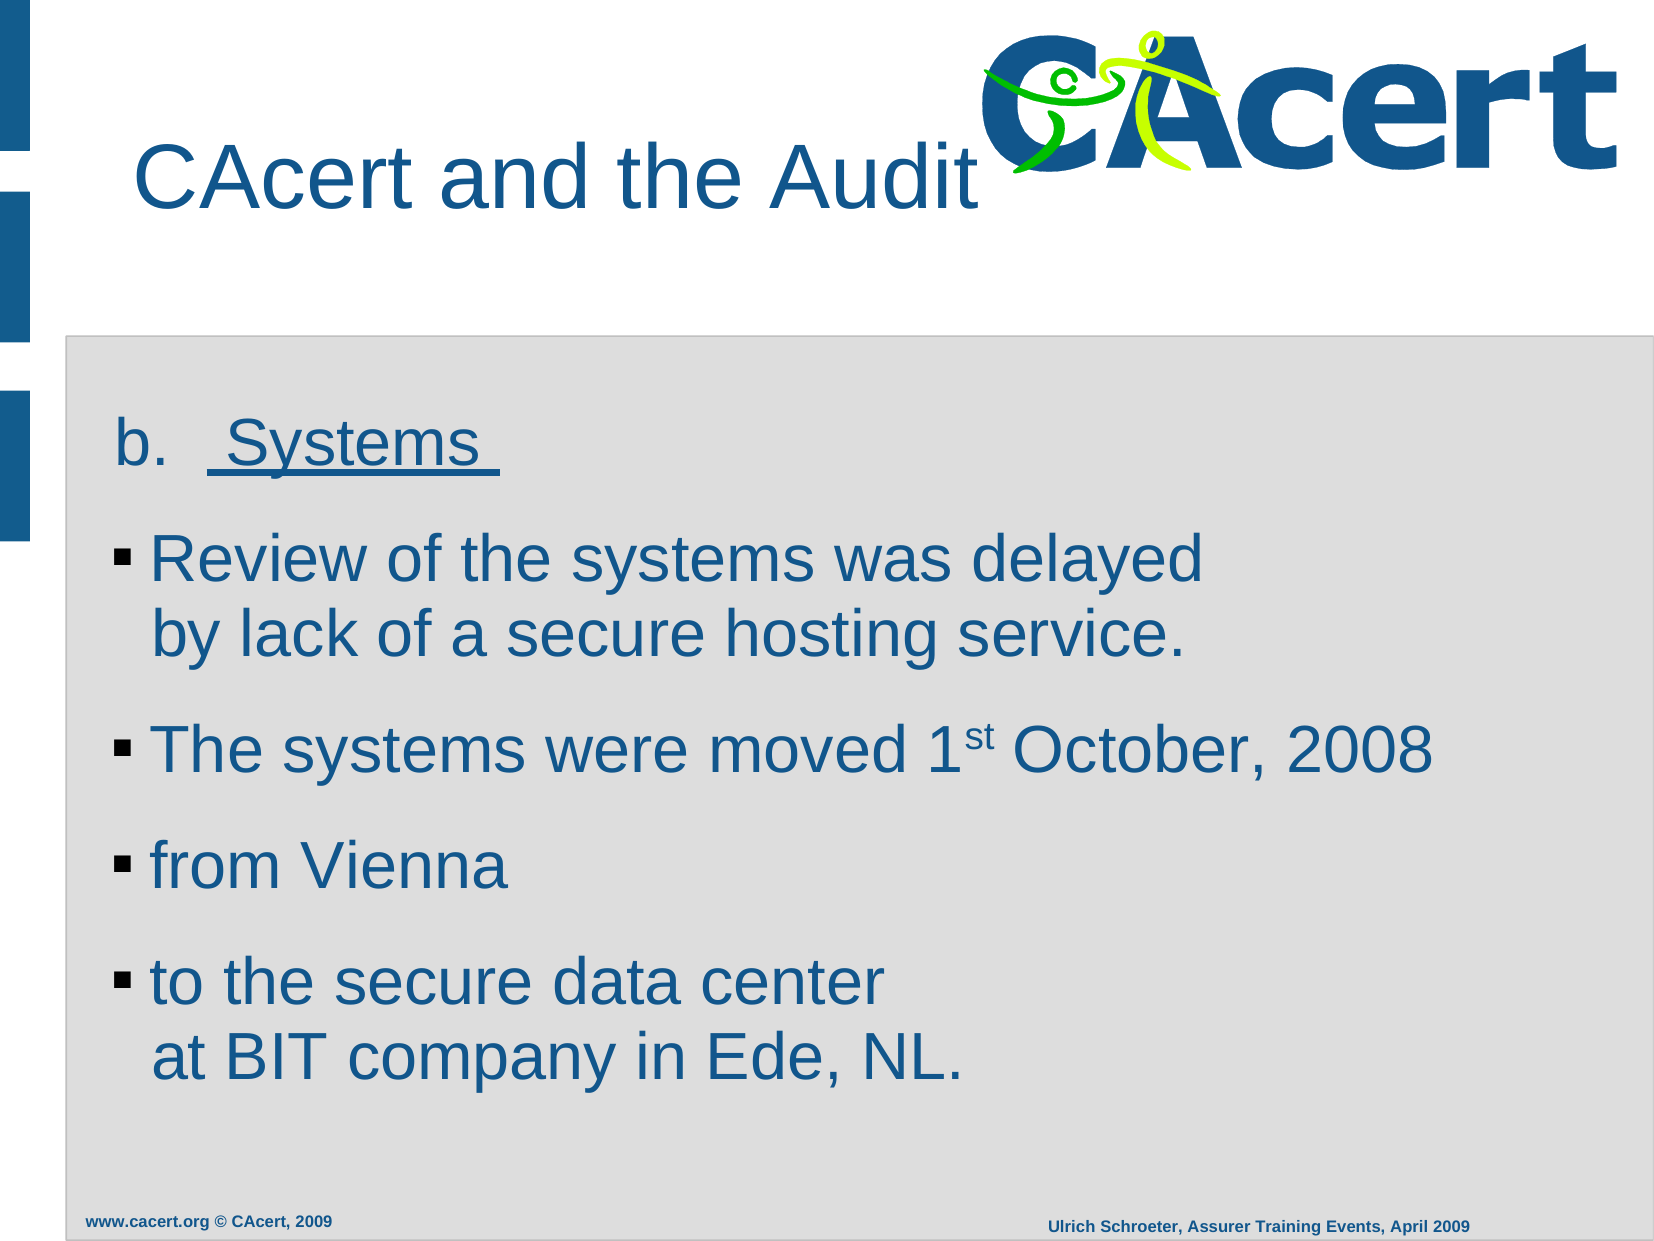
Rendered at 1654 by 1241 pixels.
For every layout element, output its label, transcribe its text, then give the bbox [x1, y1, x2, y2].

text_box CAcert and the Audit [118, 118, 995, 236]
text_box b. Systems Review of the systems was delayed by lack of a secure hosting service. The systems were moved 1st October, 2008 from Vienna to the secure data center at BIT company in Ede, NL. [99, 397, 1451, 1104]
